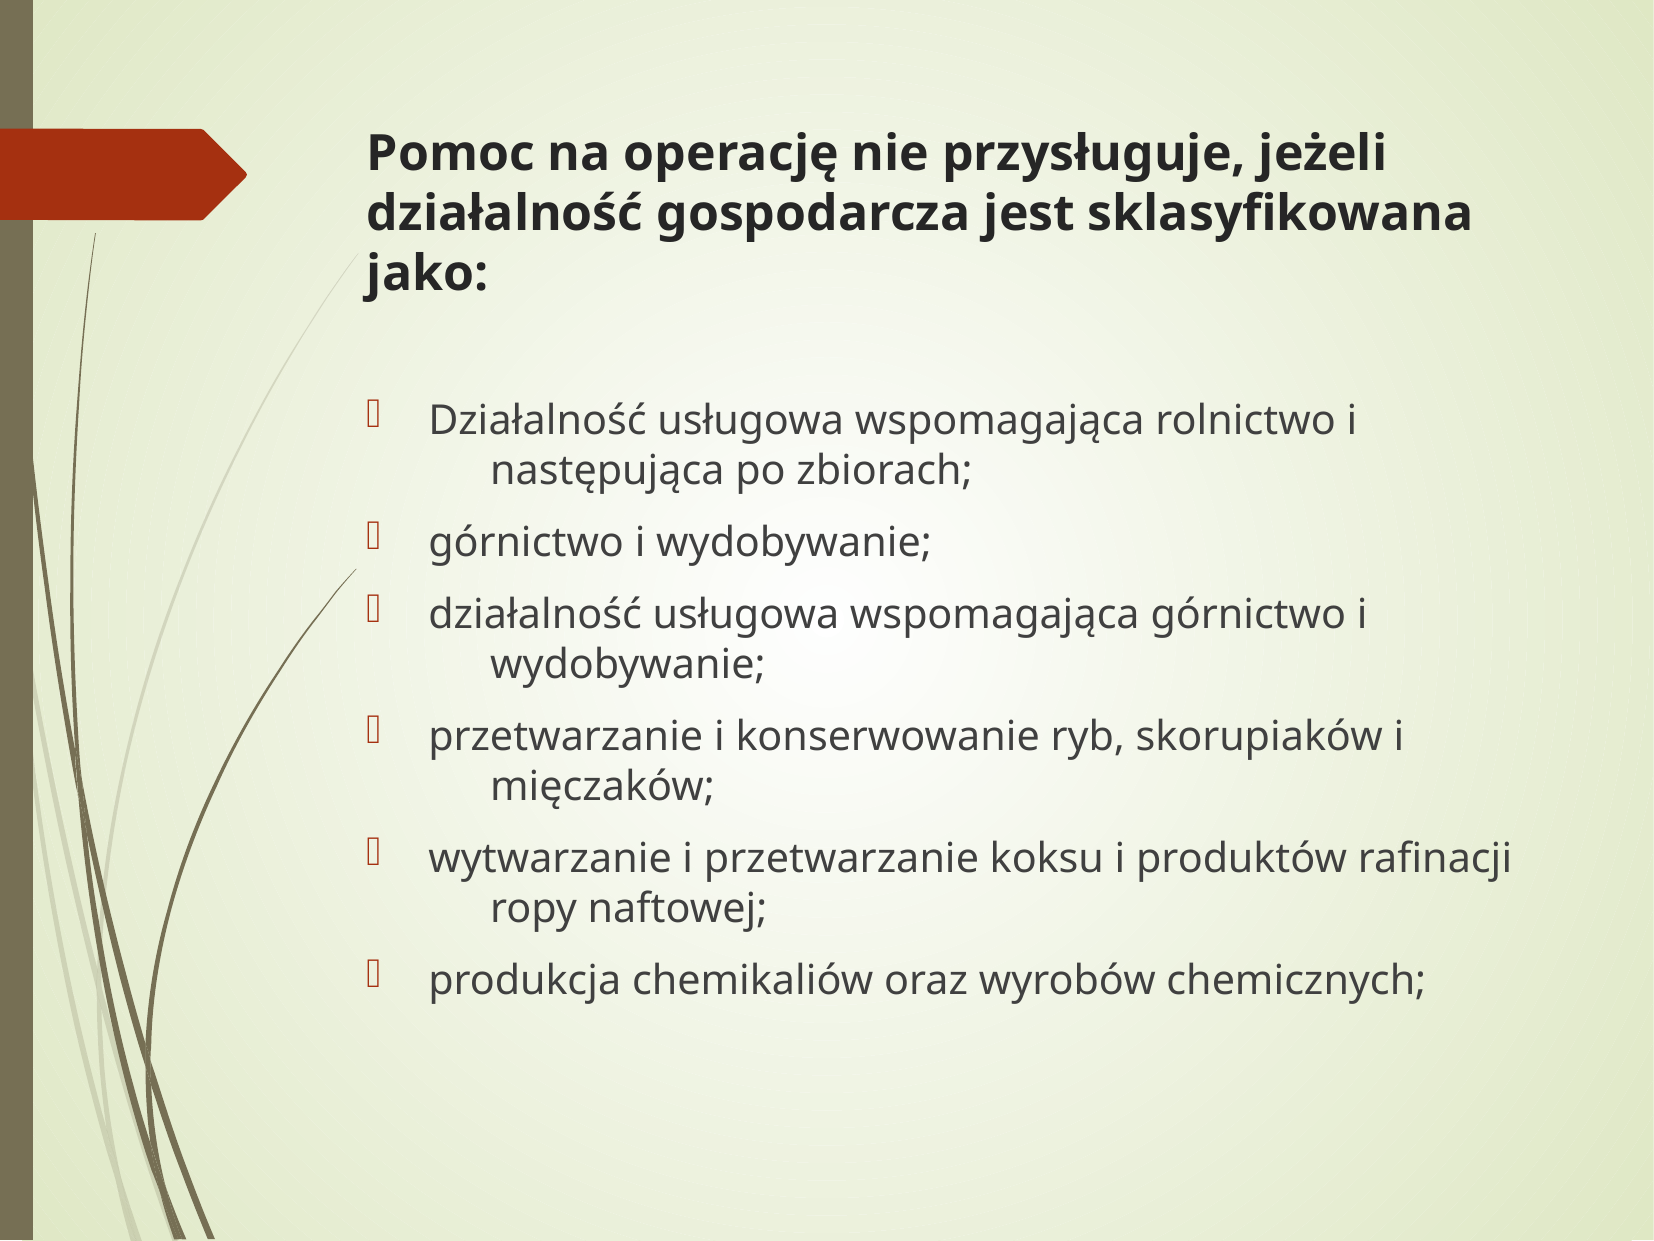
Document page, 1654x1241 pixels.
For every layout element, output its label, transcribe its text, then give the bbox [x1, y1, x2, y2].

list Działalność usługowa wspomagająca rolnictwo i następująca po zbiorach; górnictwo i wydobywanie; działalność usługowa wspomagająca górnictwo i wydobywanie; przetwarzanie i konserwowanie ryb, skorupiaków i mięczaków; wytwarzanie i przetwarzanie koksu i produktów rafinacji ropy naftowej; produkcja chemikaliów oraz wyrobów chemicznych; [351, 385, 1544, 1069]
title Pomoc na operację nie przysługuje, jeżeli działalność gospodarcza jest sklasyfikowana jako: [351, 112, 1544, 345]
